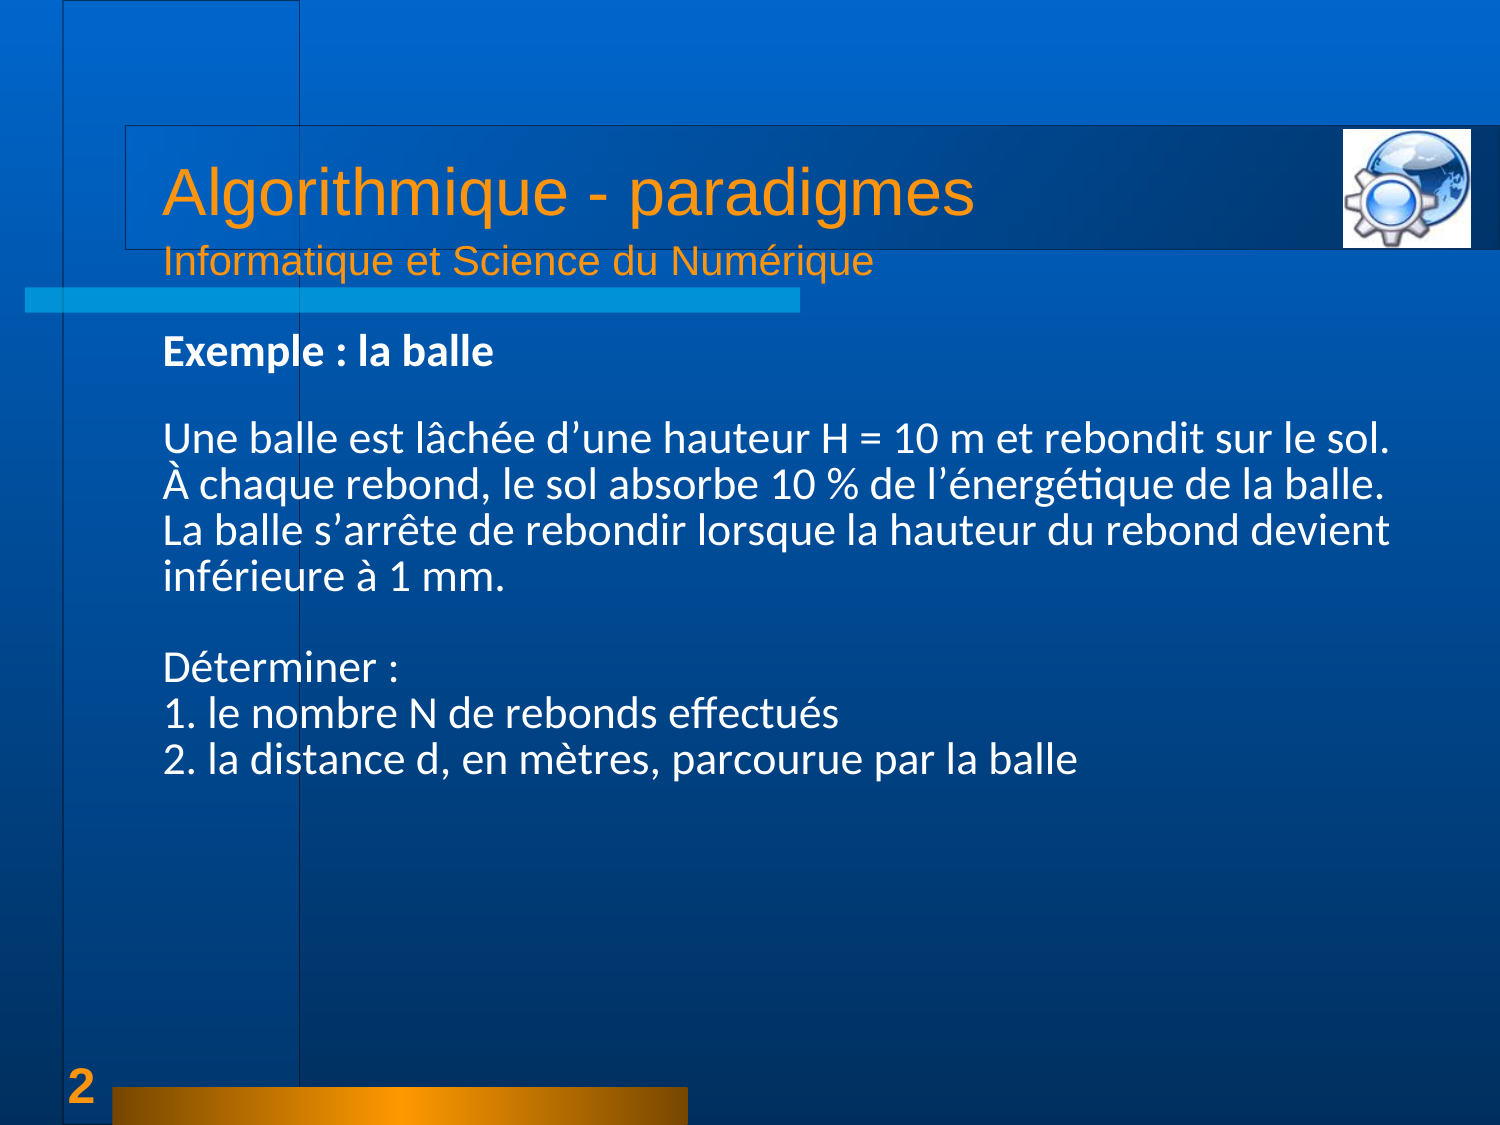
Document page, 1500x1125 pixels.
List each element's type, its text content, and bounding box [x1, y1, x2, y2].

picture [1343, 129, 1471, 248]
text_box Exemple : la balle Une balle est lâchée d’une hauteur H = 10 m et rebondit sur le sol. À chaque rebond, le sol absorbe 10 % de l’énergétique de la balle. La balle s’arrête de rebondir lorsque la hauteur du rebond devient inférieure à 1 mm. Déterminer : le nombre N de rebonds effectués la distance d, en mètres, parcourue par la balle [147, 324, 1418, 998]
